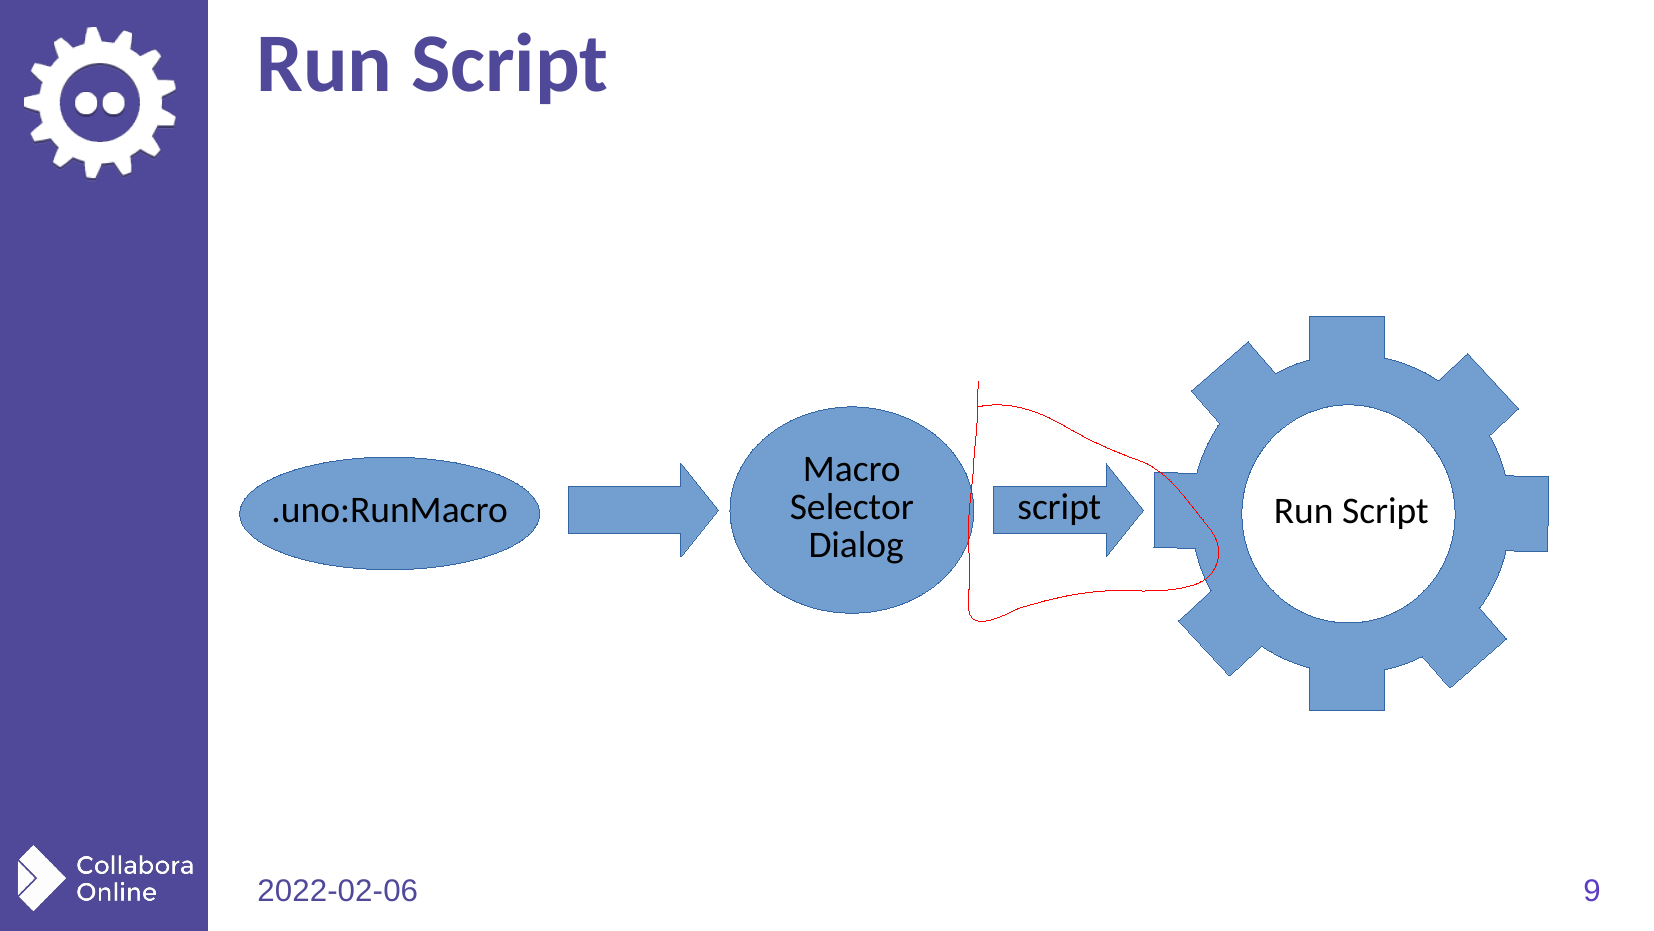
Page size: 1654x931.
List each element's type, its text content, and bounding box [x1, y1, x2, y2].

text_box .uno:RunMacro [239, 457, 540, 570]
text_box Run Script [1153, 316, 1549, 711]
picture [13, 840, 197, 916]
text_box script [993, 463, 1144, 557]
title Run Script [256, 0, 1636, 165]
text_box [568, 463, 719, 557]
picture [24, 27, 181, 182]
text_box Macro Selector Dialog [729, 406, 974, 614]
